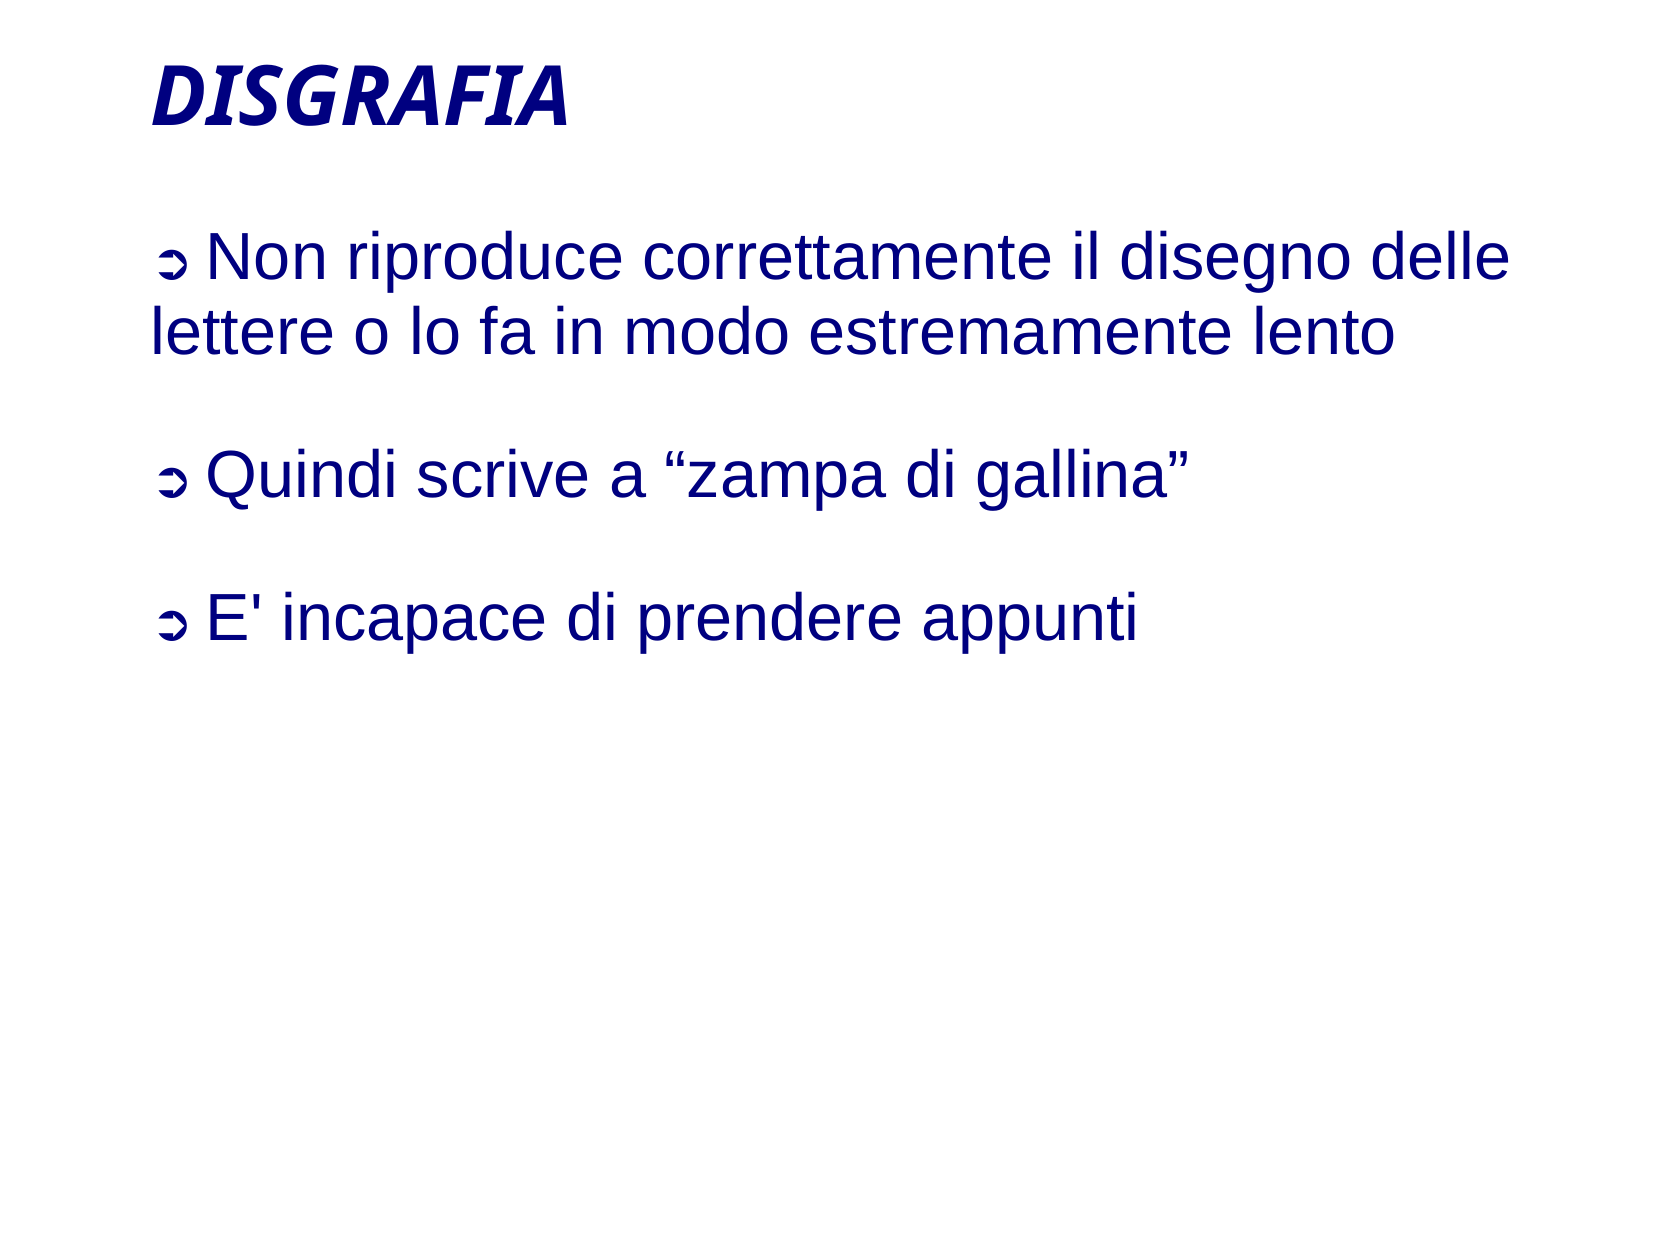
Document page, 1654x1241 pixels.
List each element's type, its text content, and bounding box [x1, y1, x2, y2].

text_box DISGRAFIA ➲ Non riproduce correttamente il disegno delle lettere o lo fa in modo estremamente lento ➲ Quindi scrive a “zampa di gallina” ➲ E' incapace di prendere appunti [136, 29, 1531, 957]
